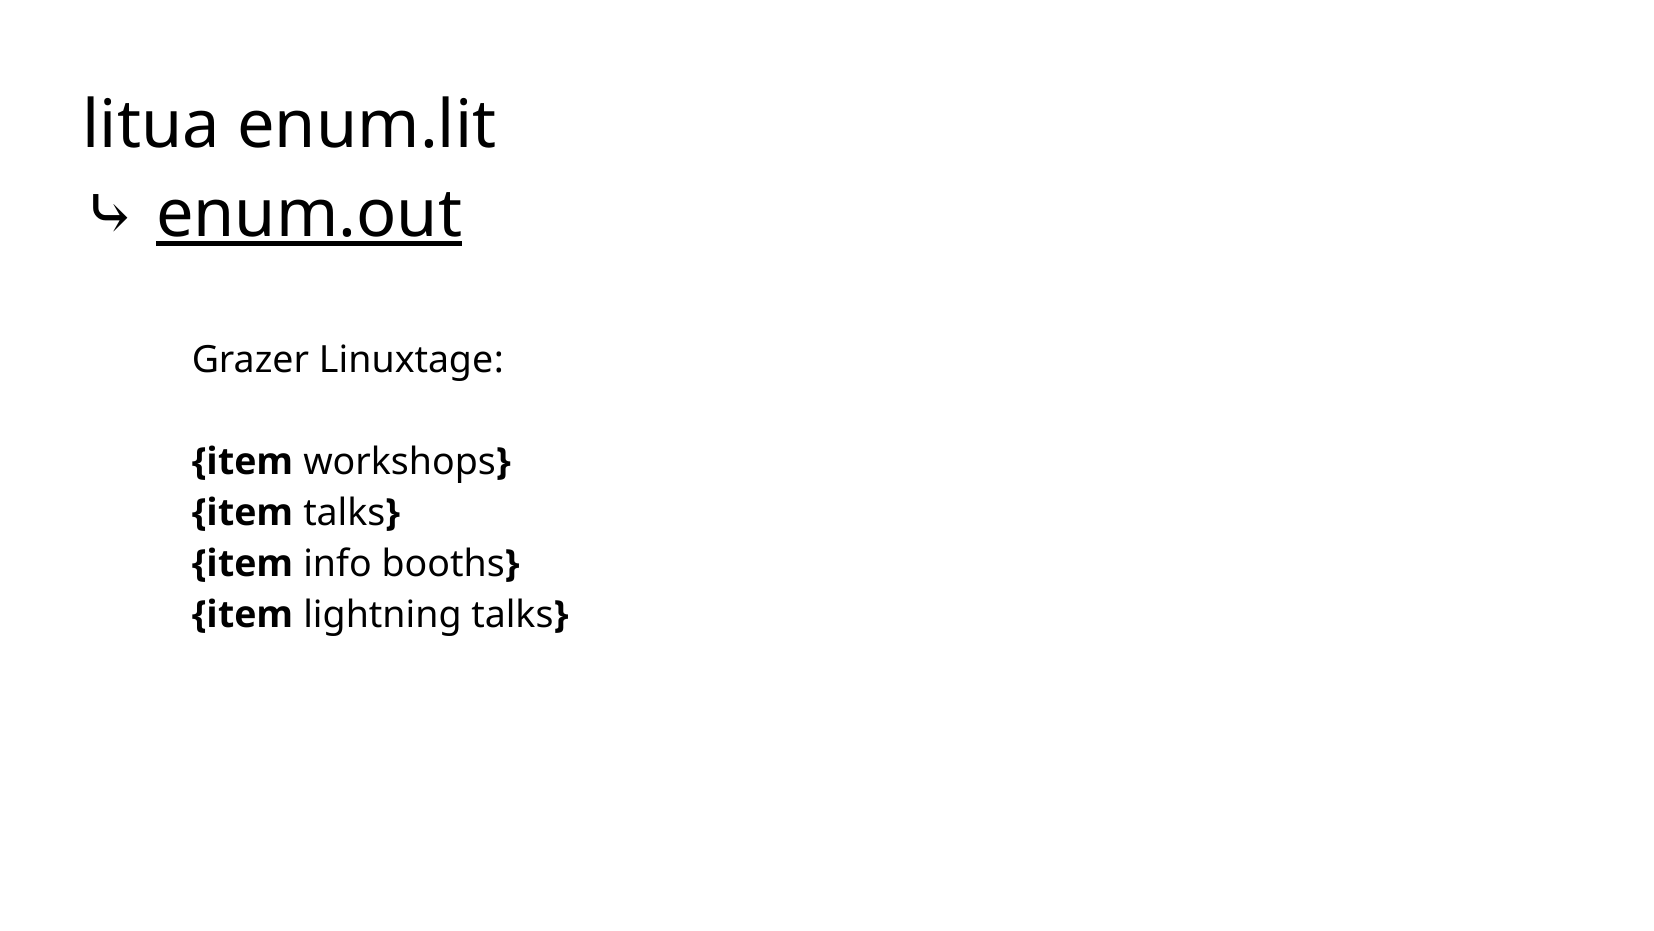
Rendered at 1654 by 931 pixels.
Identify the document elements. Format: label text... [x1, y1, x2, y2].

text_box litua enum.lit [82, 37, 1571, 125]
text_box ⤷ enum.out [82, 125, 1571, 296]
text_box Grazer Linuxtage: {item workshops} {item talks} {item info booths} {item lightning talks} [177, 324, 1211, 697]
